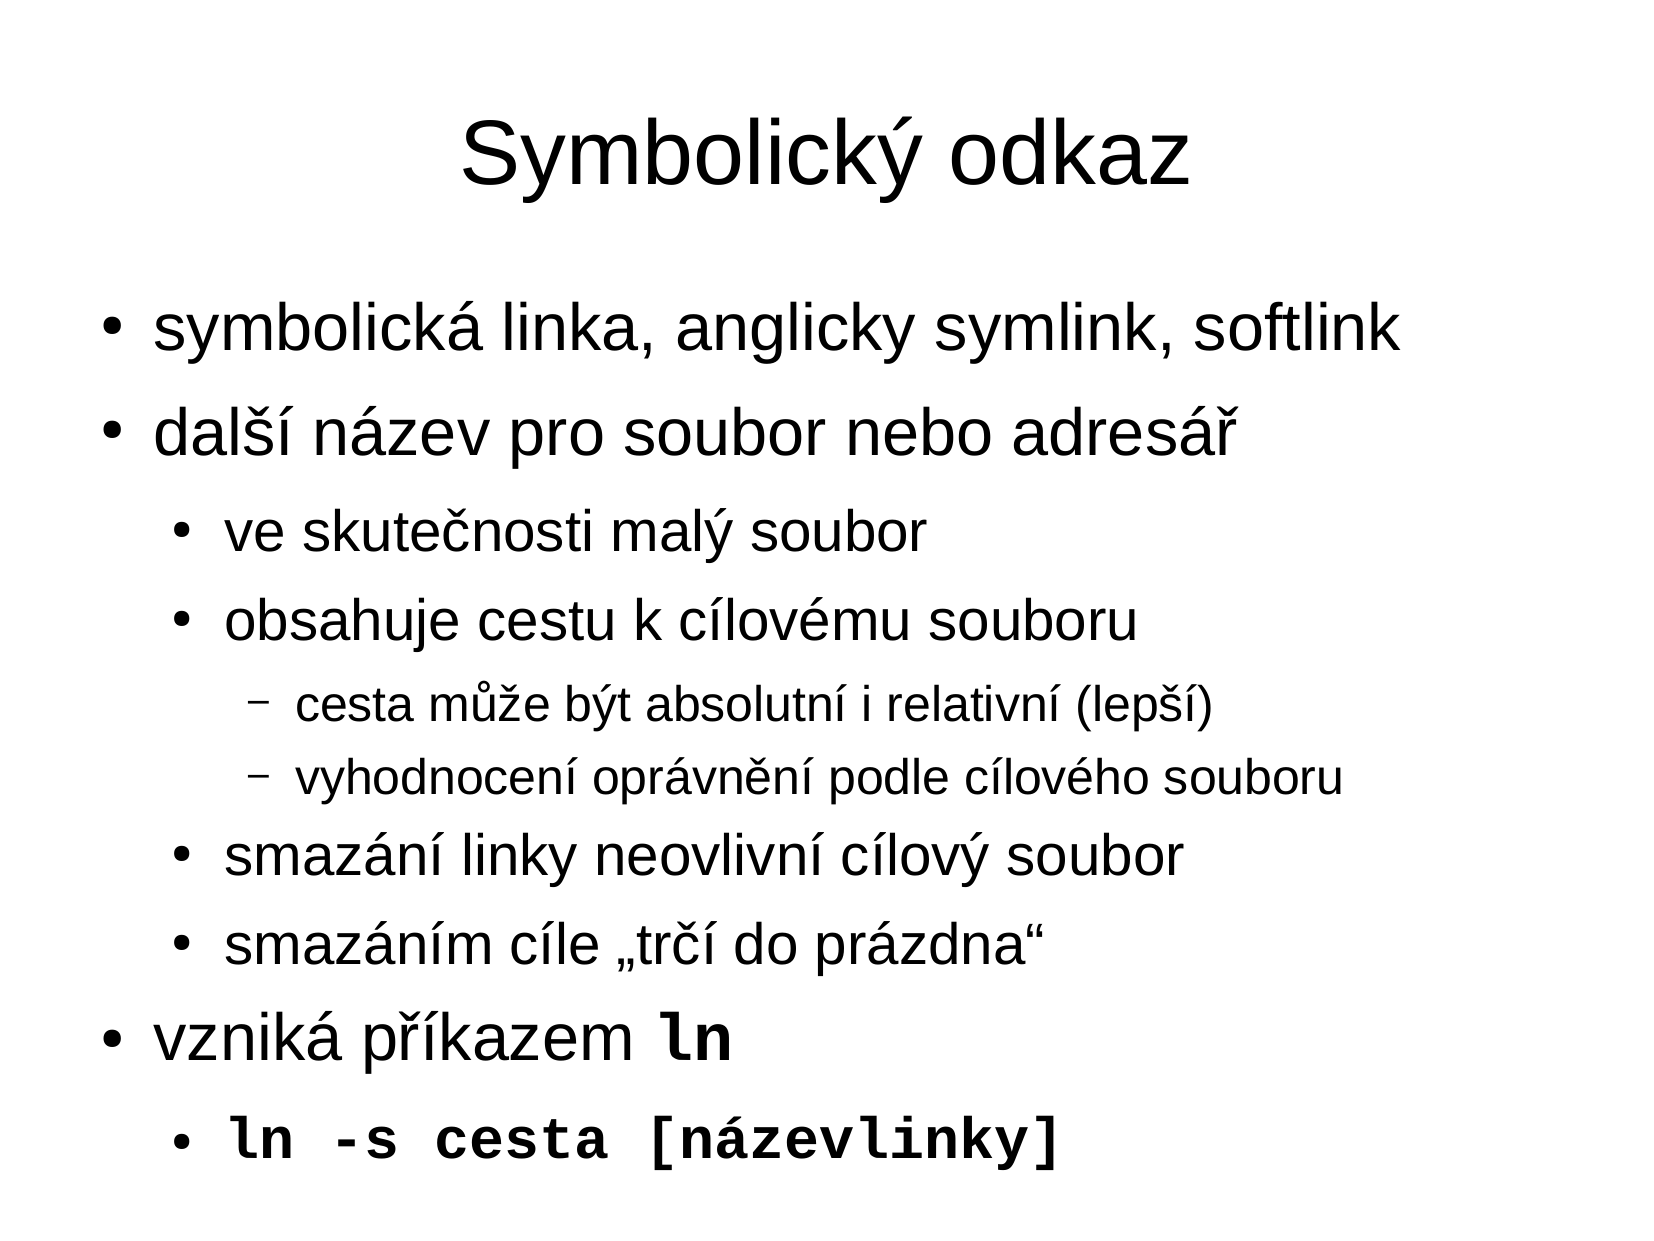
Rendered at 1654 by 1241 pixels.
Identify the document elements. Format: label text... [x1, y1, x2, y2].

list symbolická linka, anglicky symlink, softlink další název pro soubor nebo adresář ve skutečnosti malý soubor obsahuje cestu k cílovému souboru cesta může být absolutní i relativní (lepší) vyhodnocení oprávnění podle cílového souboru smazání linky neovlivní cílový soubor smazáním cíle „trčí do prázdna“ vzniká příkazem ln ln -s cesta [názevlinky] [82, 290, 1571, 1177]
title Symbolický odkaz [82, 56, 1571, 250]
